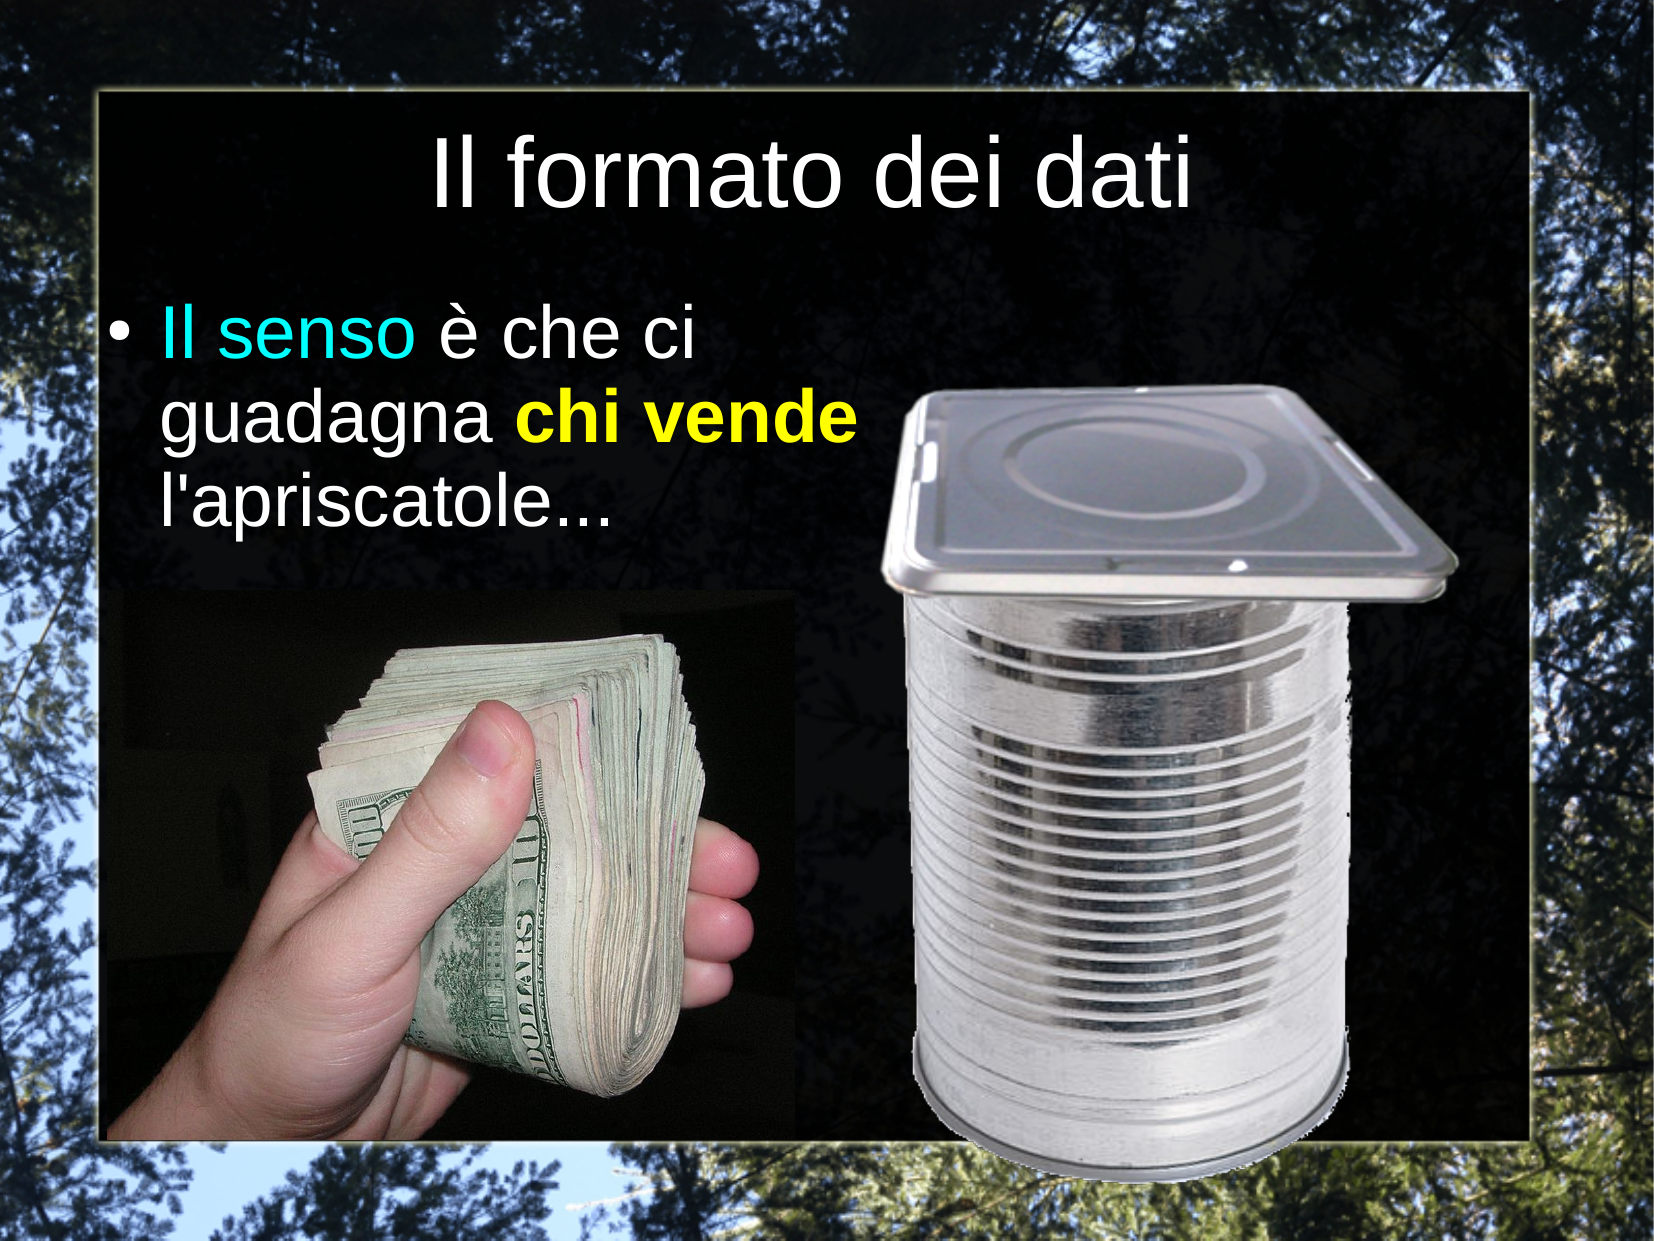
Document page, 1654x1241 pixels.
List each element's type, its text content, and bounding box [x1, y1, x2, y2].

list Il senso è che ci guadagna chi vende l'apriscatole... [88, 290, 976, 1010]
picture [0, 0, 1654, 1241]
title Il formato dei dati [88, 88, 1536, 257]
